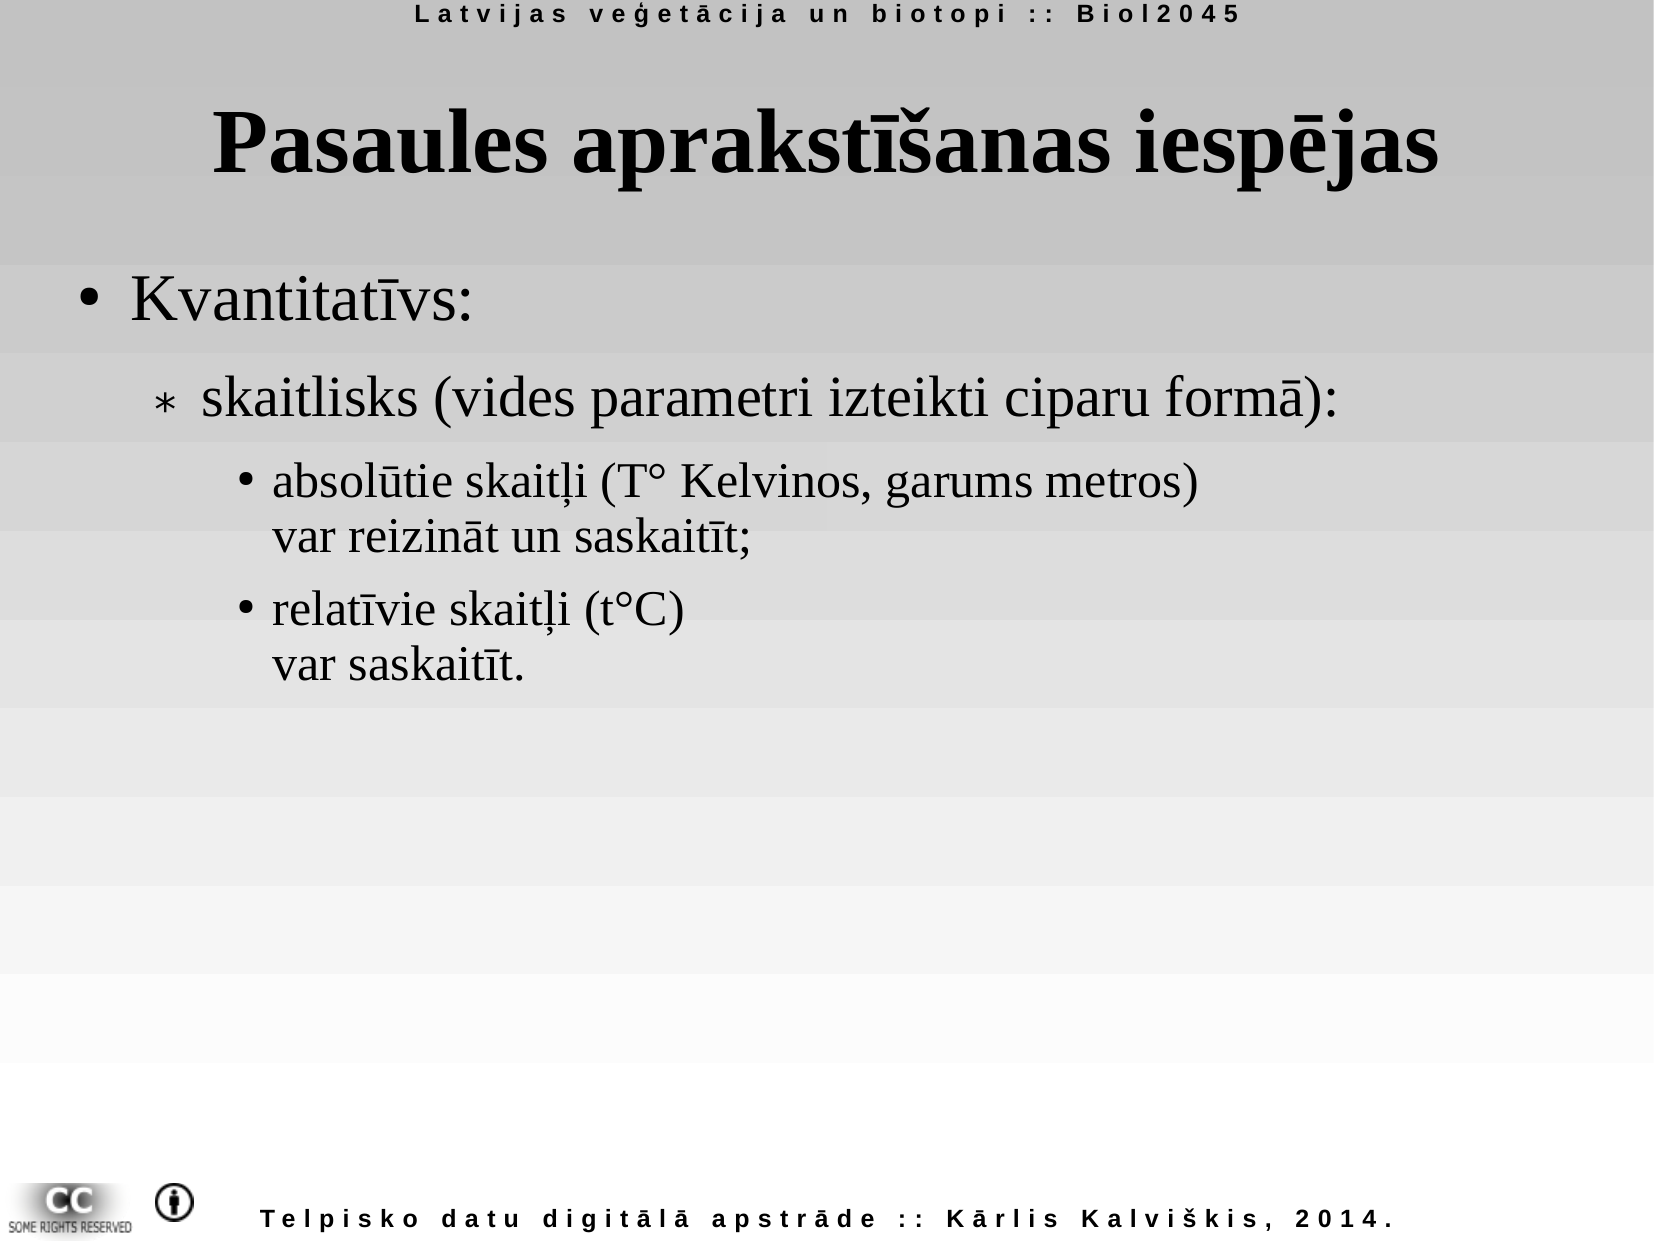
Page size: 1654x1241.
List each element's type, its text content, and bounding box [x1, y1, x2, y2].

title Pasaules aprakstīšanas iespējas [59, 37, 1596, 246]
picture [0, 0, 1654, 1241]
list Kvantitatīvs: skaitlisks (vides parametri izteikti ciparu formā): absolūtie skaitļi (T° Kelvinos, garums metros) var reizināt un saskaitīt; relatīvie skaitļi (t°C) var saskaitīt. [59, 261, 1596, 1175]
